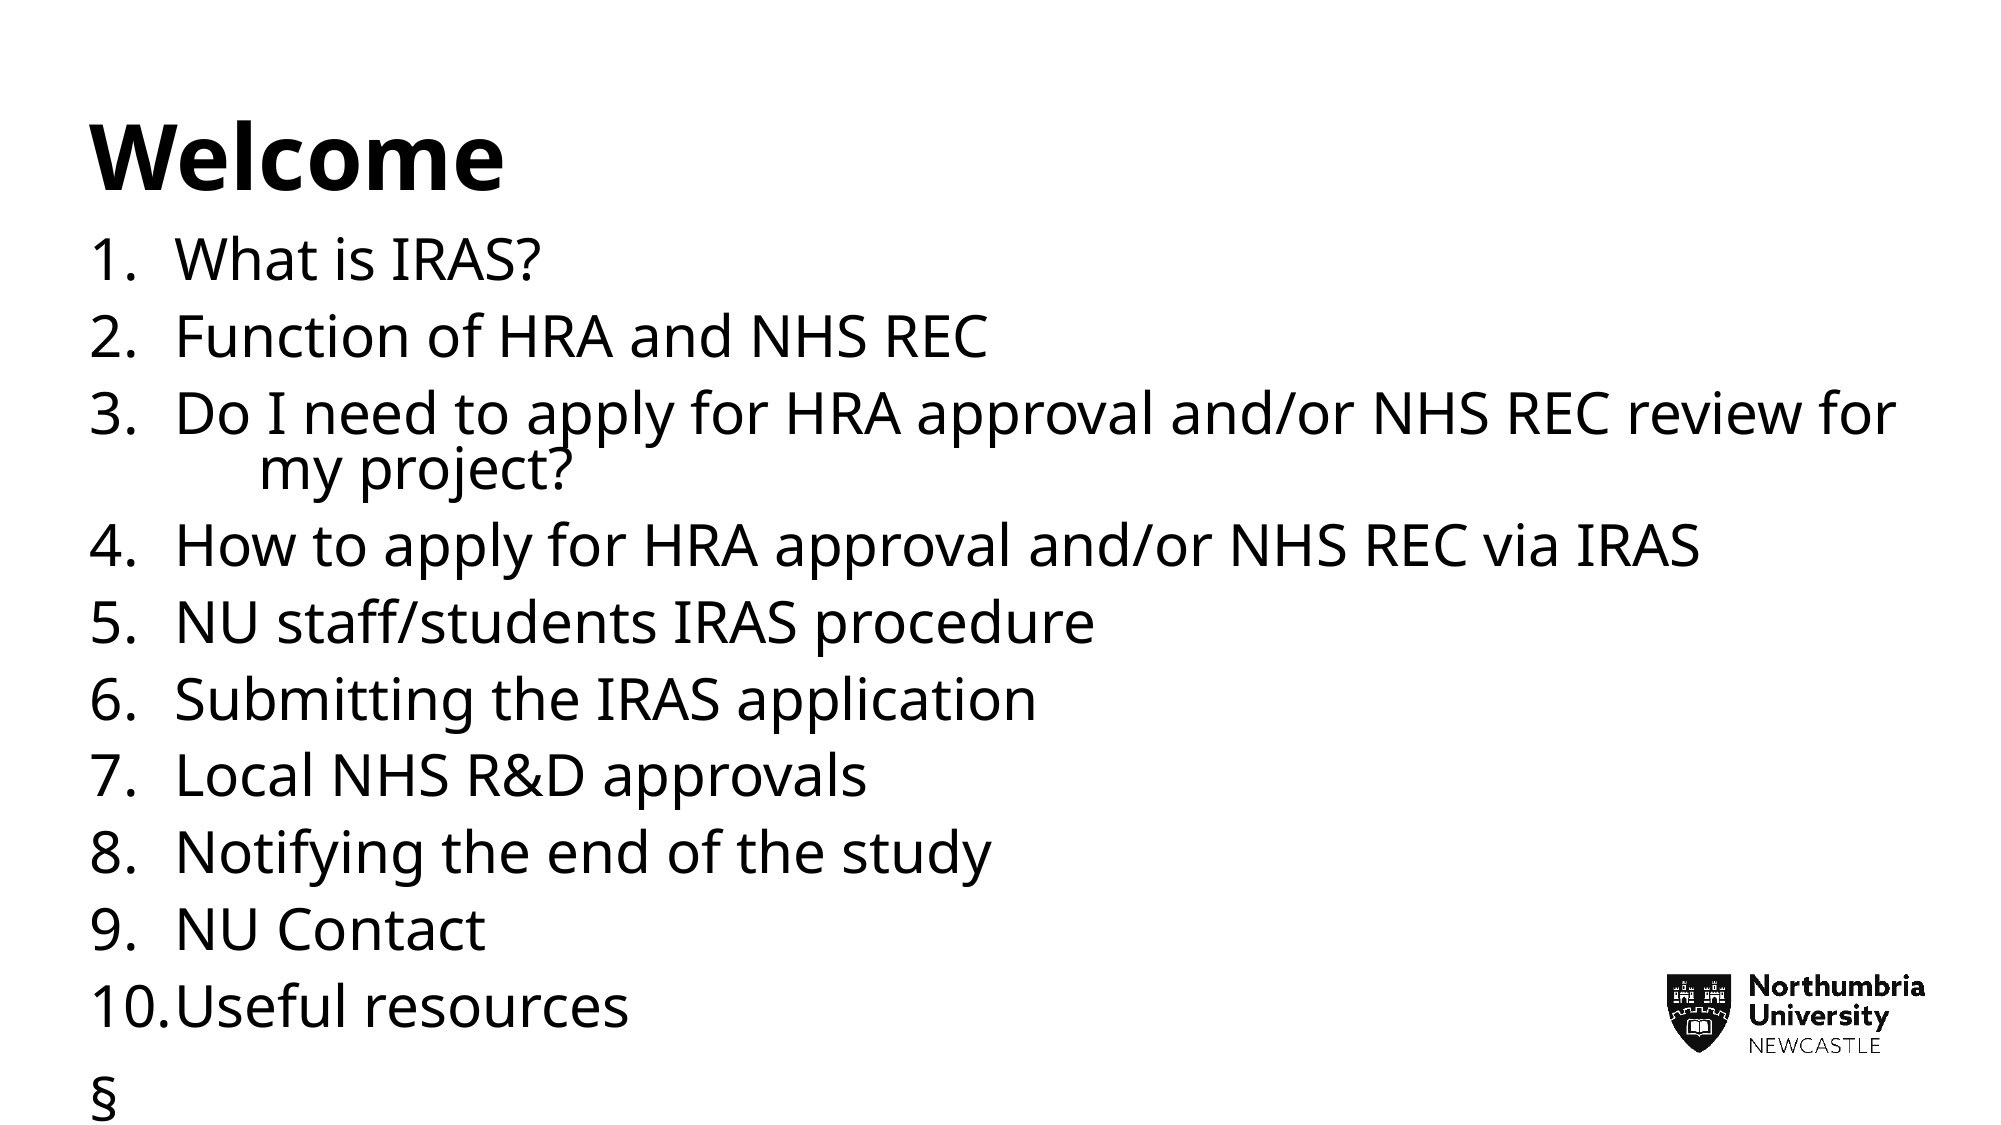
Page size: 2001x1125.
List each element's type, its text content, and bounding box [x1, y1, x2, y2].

title Welcome [74, 67, 1925, 255]
list What is IRAS? Function of HRA and NHS REC Do I need to apply for HRA approval and/or NHS REC review for my project? How to apply for HRA approval and/or NHS REC via IRAS NU staff/students IRAS procedure Submitting the IRAS application Local NHS R&D approvals Notifying the end of the study NU Contact Useful resources [74, 255, 1923, 1099]
